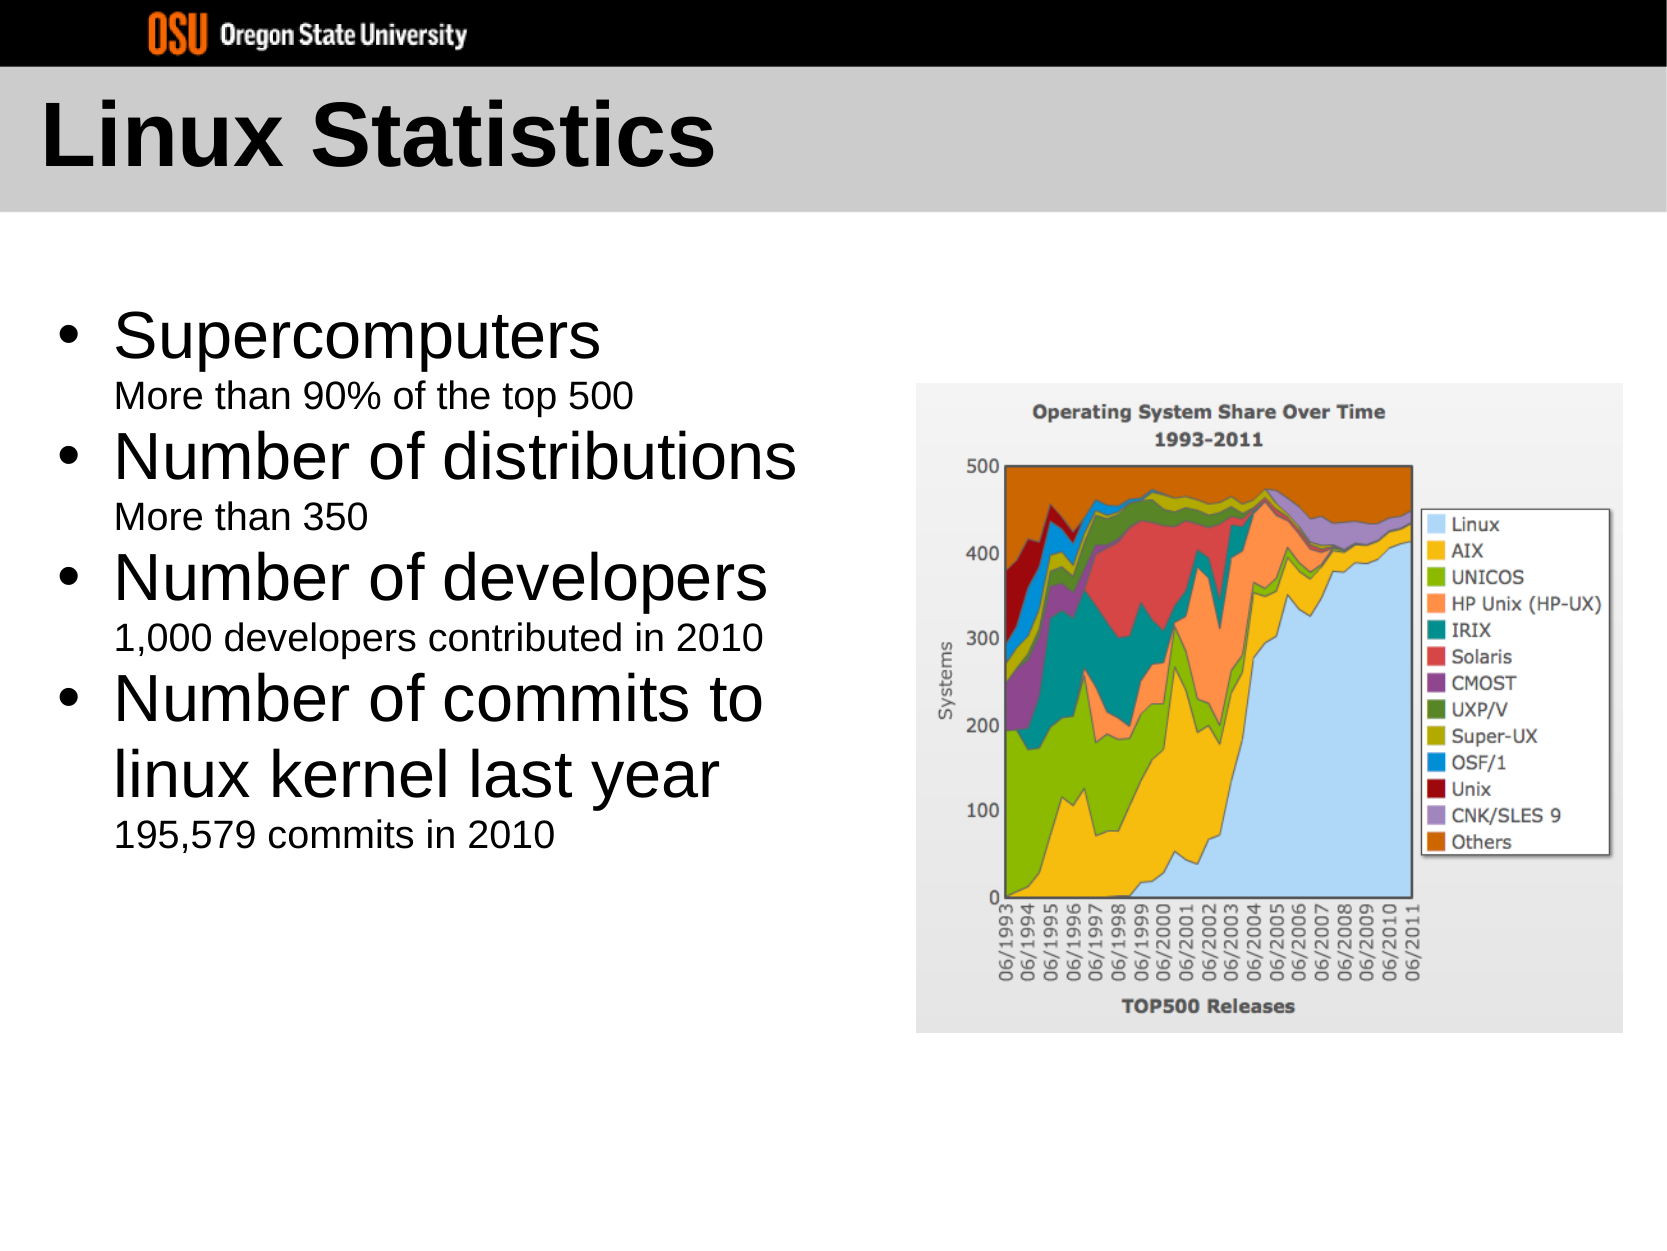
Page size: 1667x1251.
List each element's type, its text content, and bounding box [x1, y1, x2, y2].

title Linux Statistics [40, 83, 1625, 233]
list Supercomputers More than 90% of the top 500 Number of distributions More than 350 Number of developers 1,000 developers contributed in 2010 Number of commits to linux kernel last year 195,579 commits in 2010 [38, 297, 903, 1191]
picture [0, 0, 1667, 1251]
